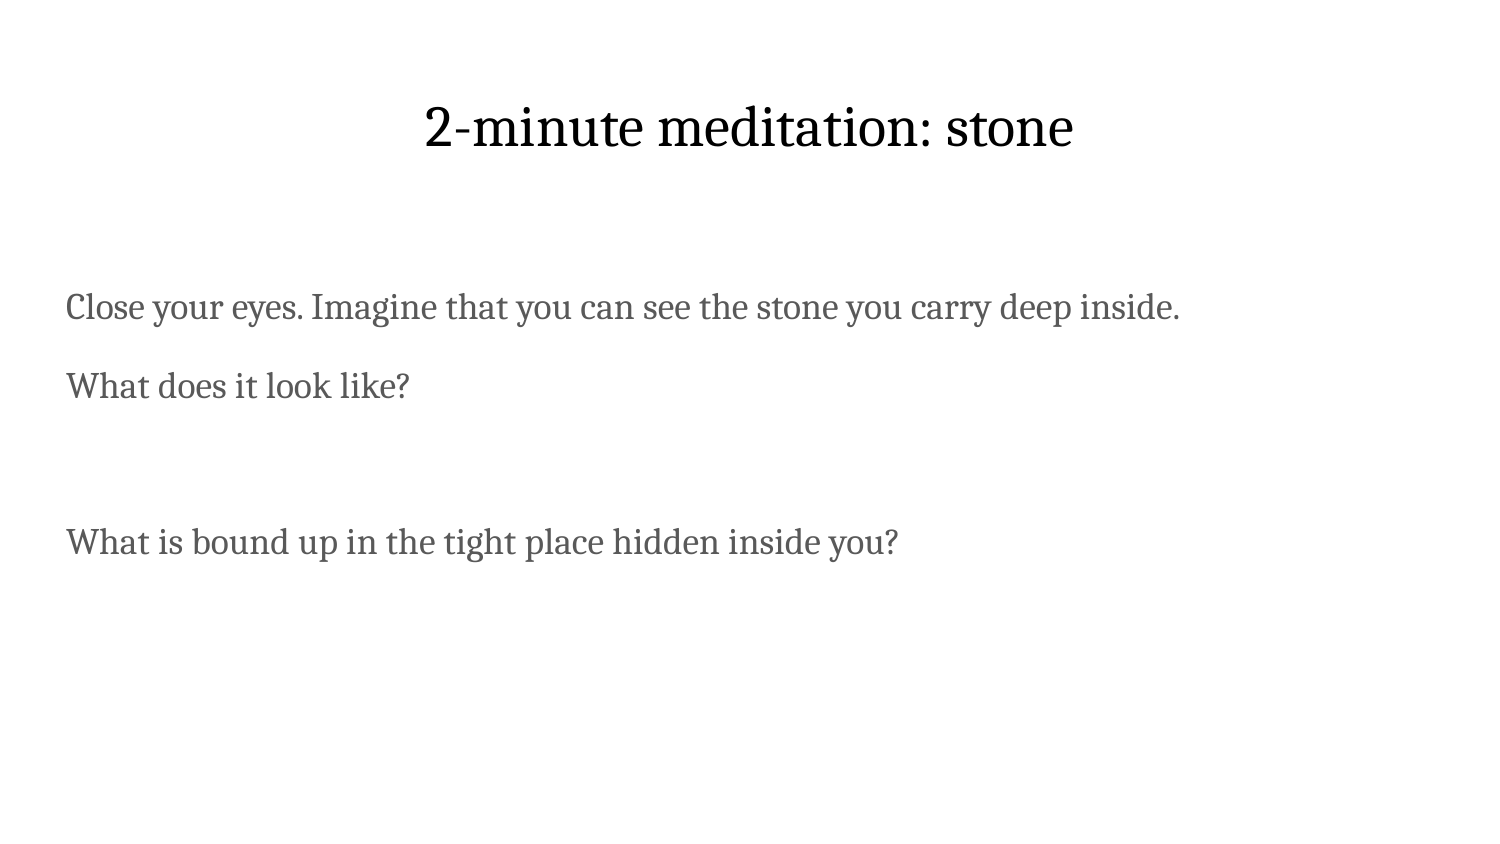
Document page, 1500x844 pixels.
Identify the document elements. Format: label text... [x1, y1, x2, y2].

list Close your eyes. Imagine that you can see the stone you carry deep inside. What does it look like? What is bound up in the tight place hidden inside you? [51, 189, 1449, 750]
title 2-minute meditation: stone [51, 72, 1449, 167]
